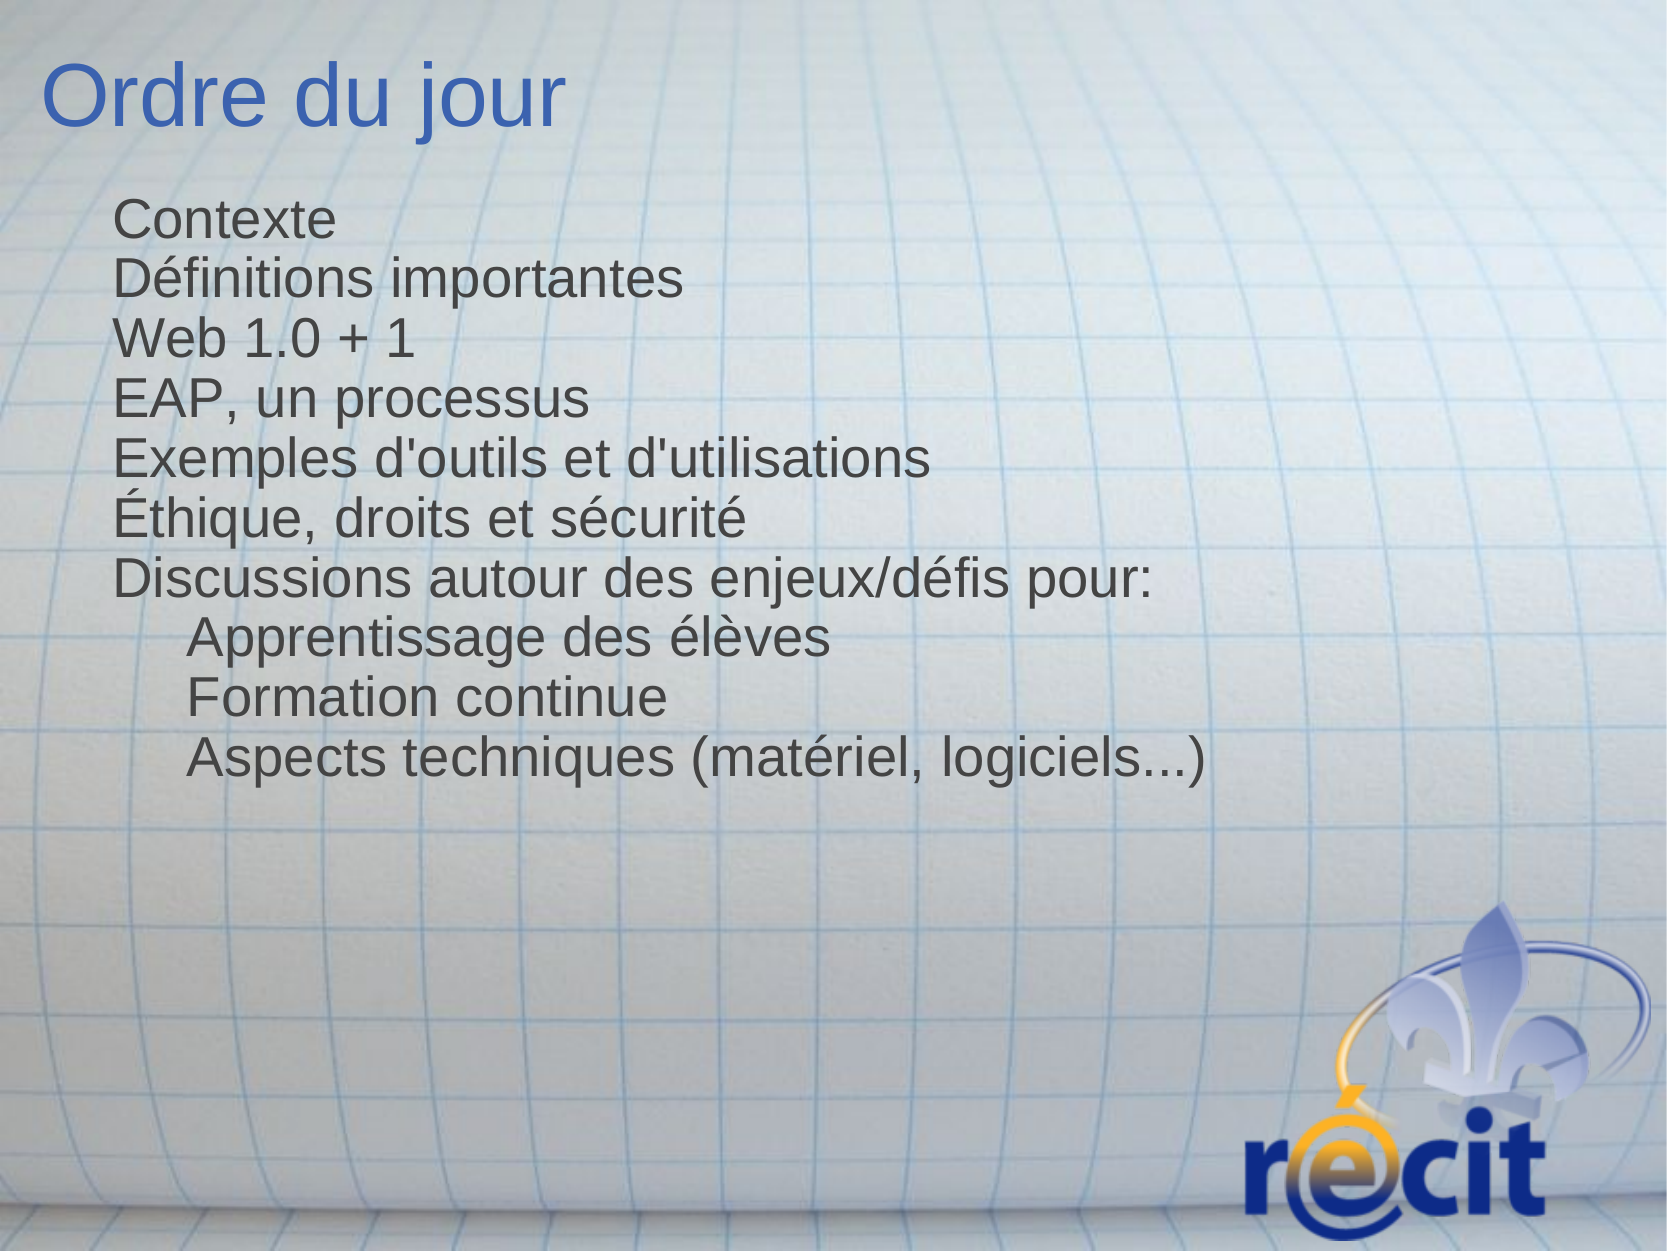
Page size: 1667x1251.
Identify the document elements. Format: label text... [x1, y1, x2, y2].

title Ordre du jour [40, 50, 1627, 201]
picture [0, 0, 1667, 1251]
list Contexte Définitions importantes Web 1.0 + 1 EAP, un processus Exemples d'outils et d'utilisations Éthique, droits et sécurité Discussions autour des enjeux/défis pour: Apprentissage des élèves Formation continue Aspects techniques (matériel, logiciels...)‏ [93, 190, 1352, 861]
